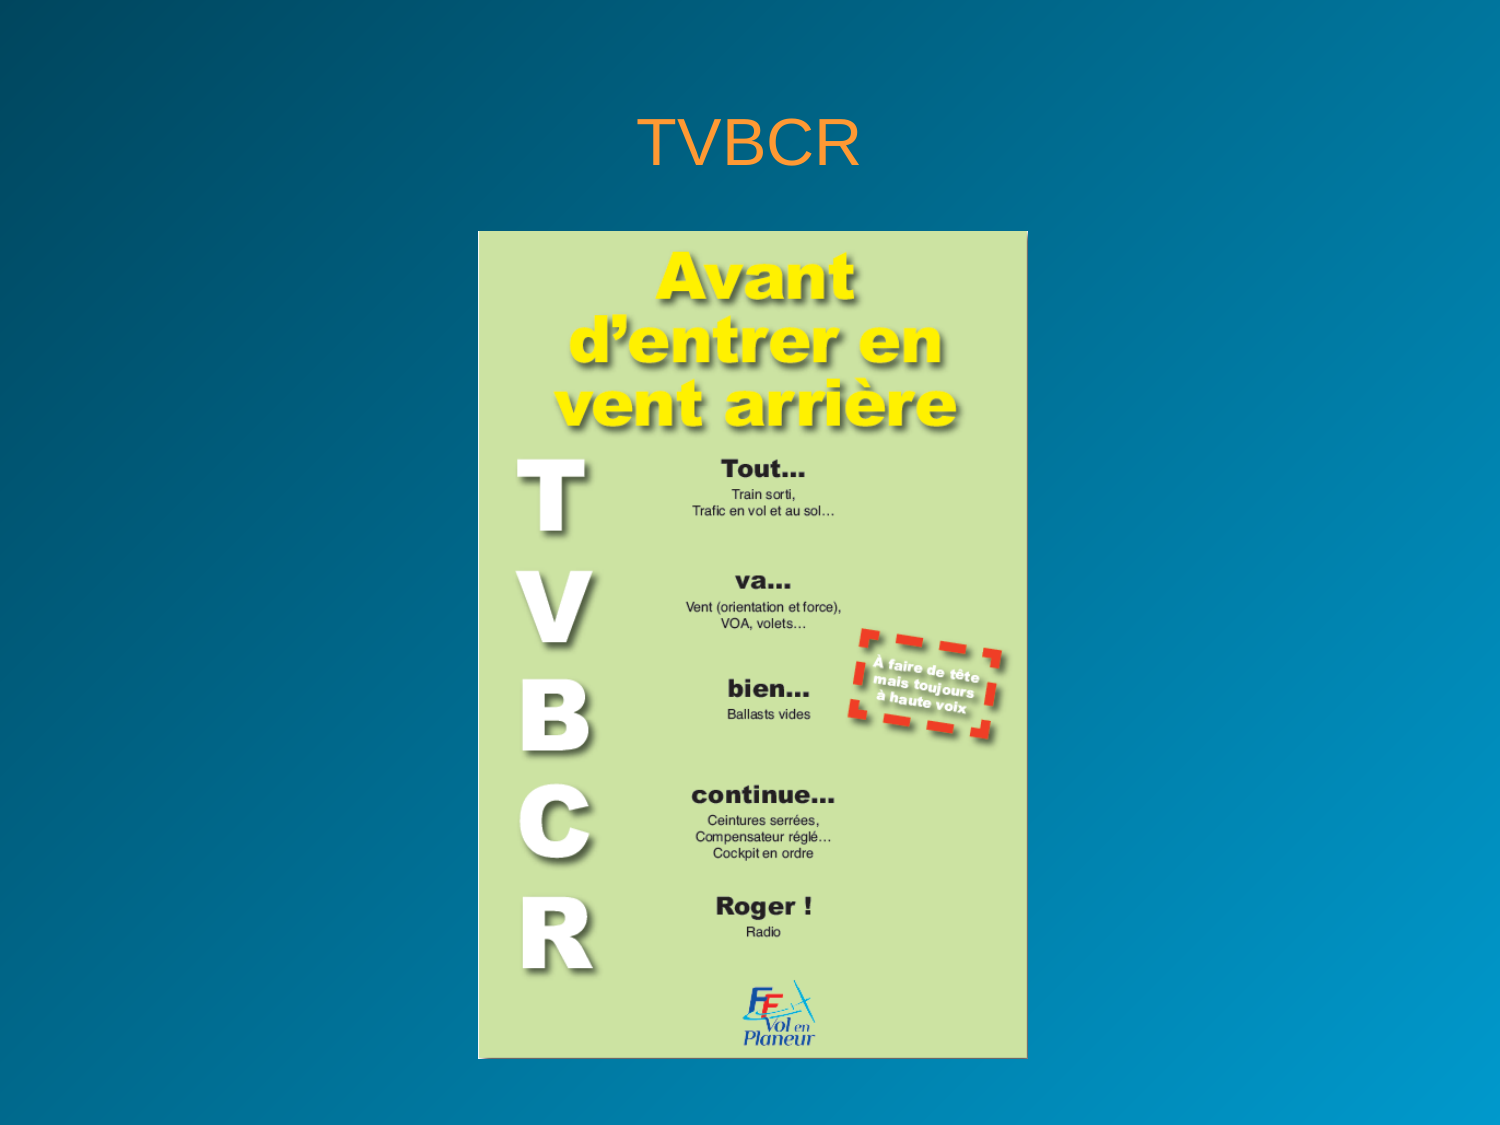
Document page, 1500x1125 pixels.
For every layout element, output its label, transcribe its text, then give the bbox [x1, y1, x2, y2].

title TVBCR [75, 45, 1426, 233]
picture [479, 232, 1027, 1058]
